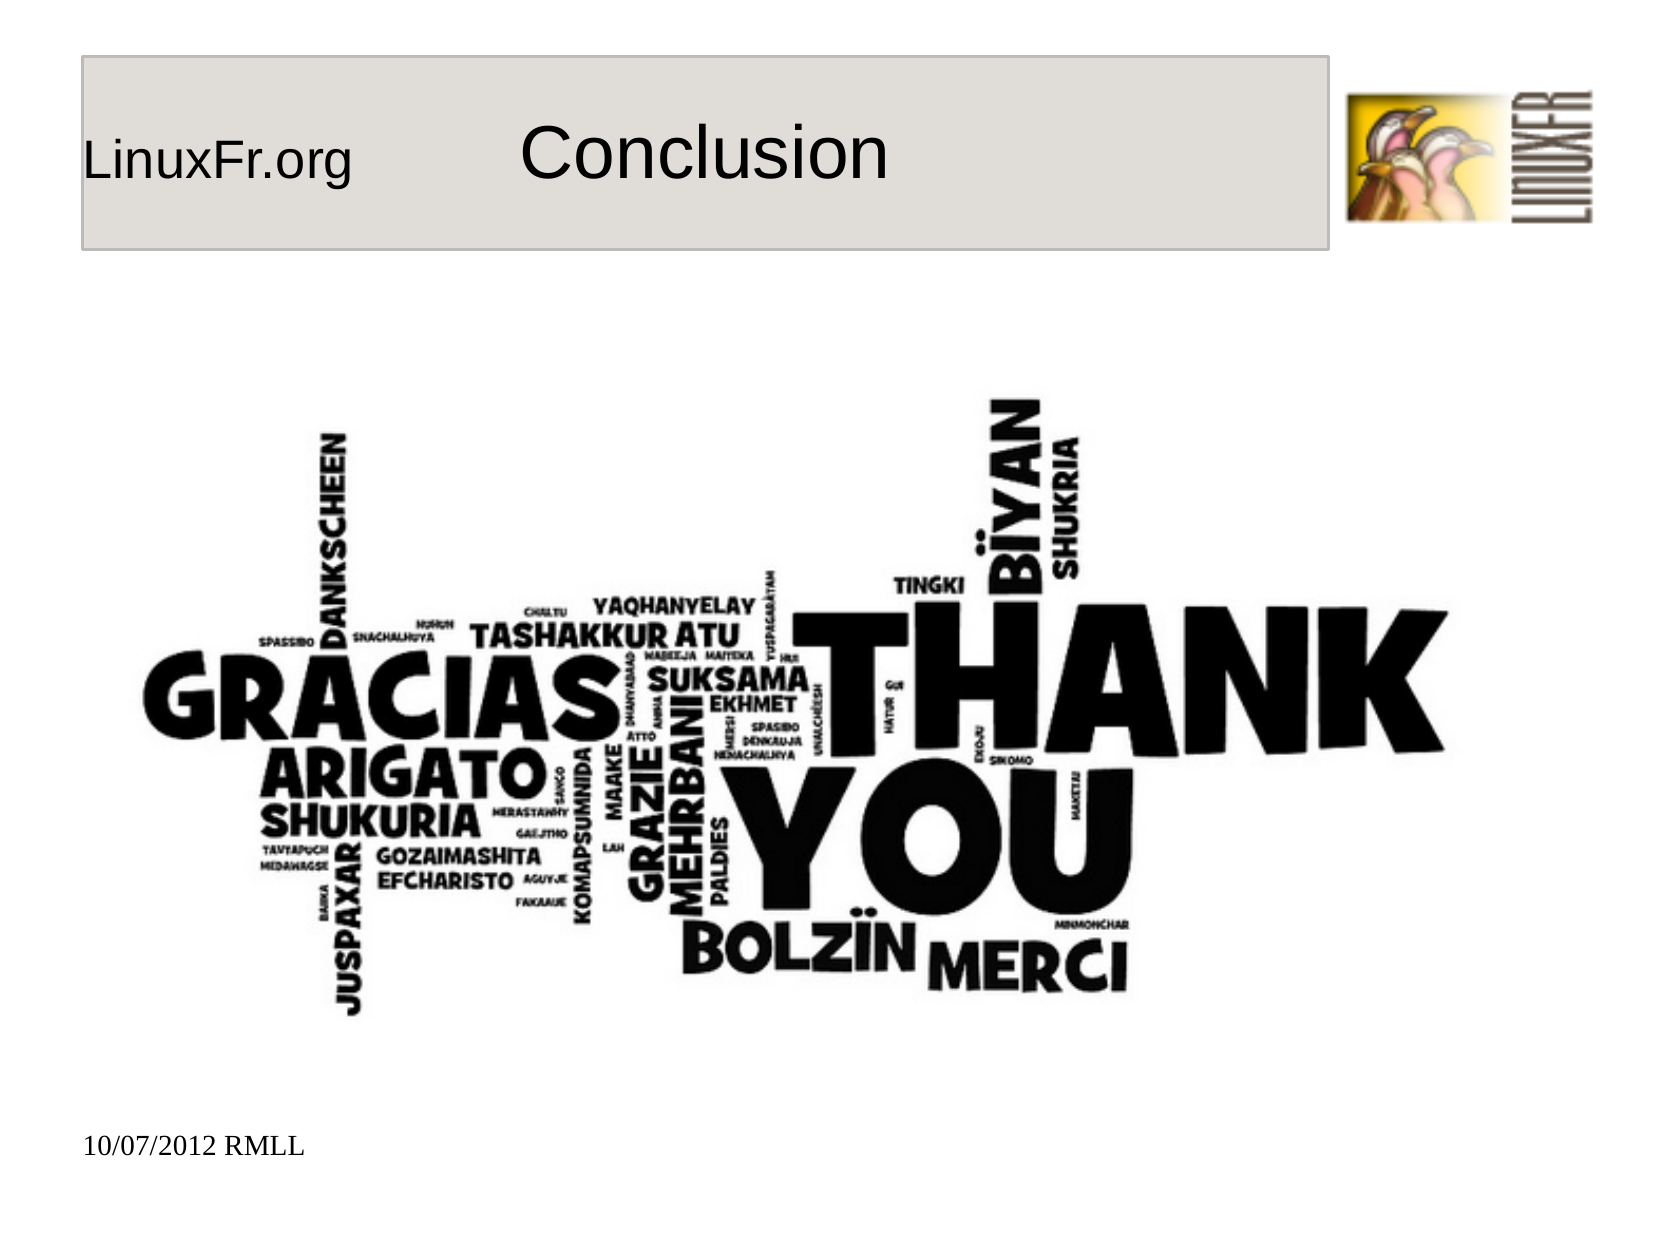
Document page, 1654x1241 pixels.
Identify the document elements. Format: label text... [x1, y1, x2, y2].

title LinuxFr.org Conclusion [82, 56, 1329, 250]
picture [1341, 88, 1601, 229]
picture [120, 278, 1471, 1123]
